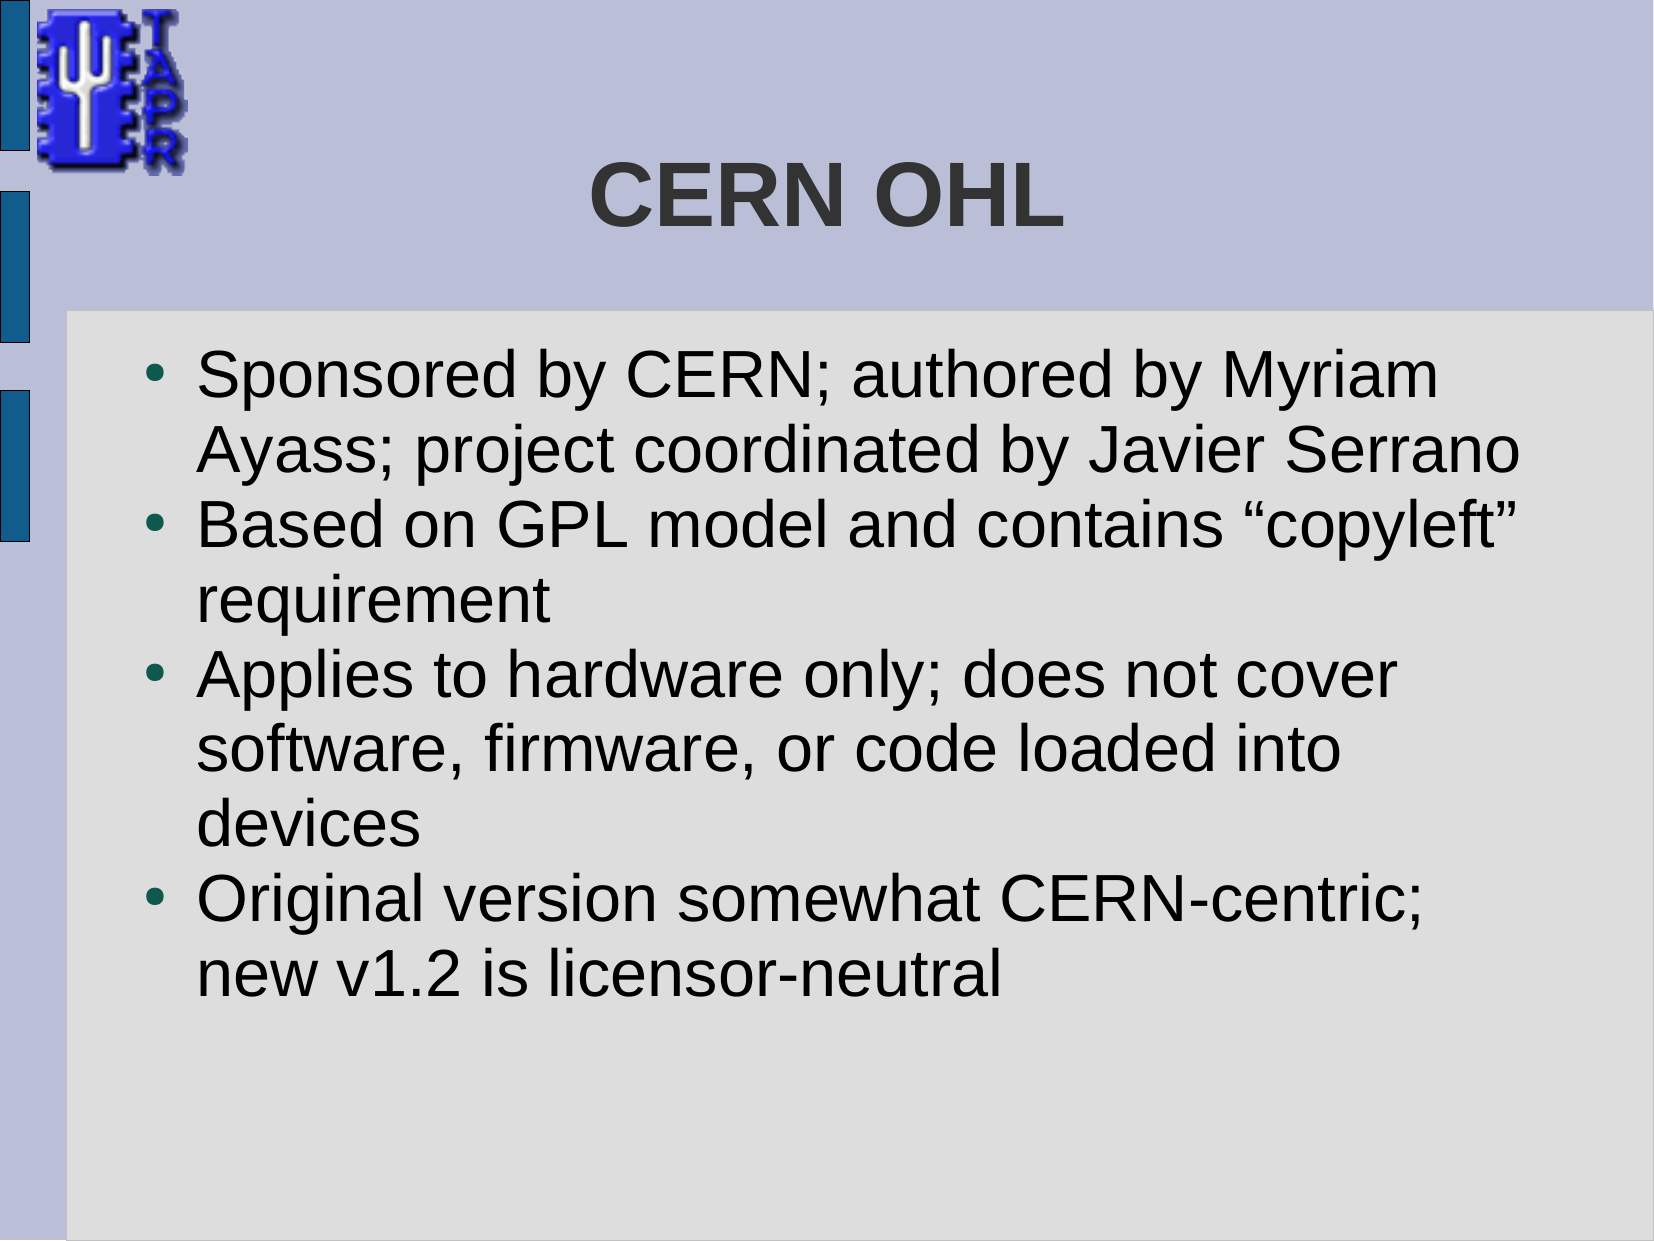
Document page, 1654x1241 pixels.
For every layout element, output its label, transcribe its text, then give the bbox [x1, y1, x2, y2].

title CERN OHL [121, 91, 1534, 299]
list Sponsored by CERN; authored by Myriam Ayass; project coordinated by Javier Serrano Based on GPL model and contains “copyleft” requirement Applies to hardware only; does not cover software, firmware, or code loaded into devices Original version somewhat CERN-centric; new v1.2 is licensor-neutral [125, 337, 1538, 1057]
picture [37, 9, 188, 176]
